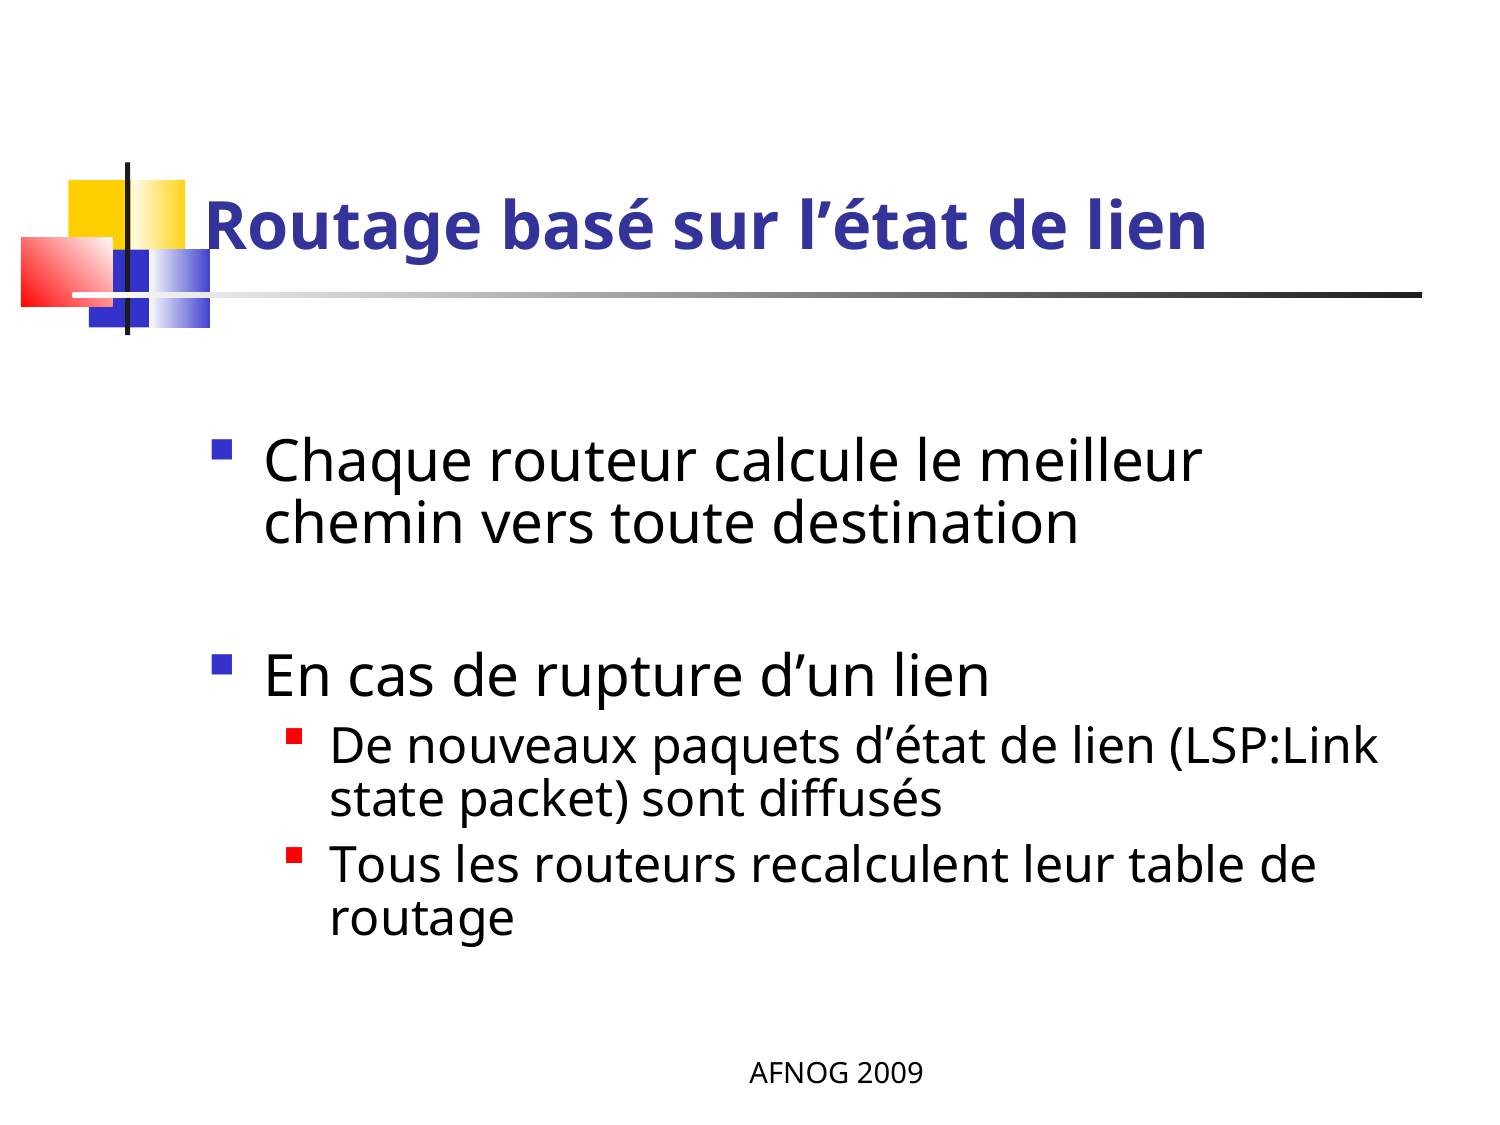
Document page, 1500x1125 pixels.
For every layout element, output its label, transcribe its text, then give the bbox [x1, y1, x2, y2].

title Routage basé sur l’état de lien [188, 35, 1468, 276]
list Chaque routeur calcule le meilleur chemin vers toute destination En cas de rupture d’un lien De nouveaux paquets d’état de lien (LSP:Link state packet) sont diffusés Tous les routeurs recalculent leur table de routage [193, 331, 1436, 1007]
